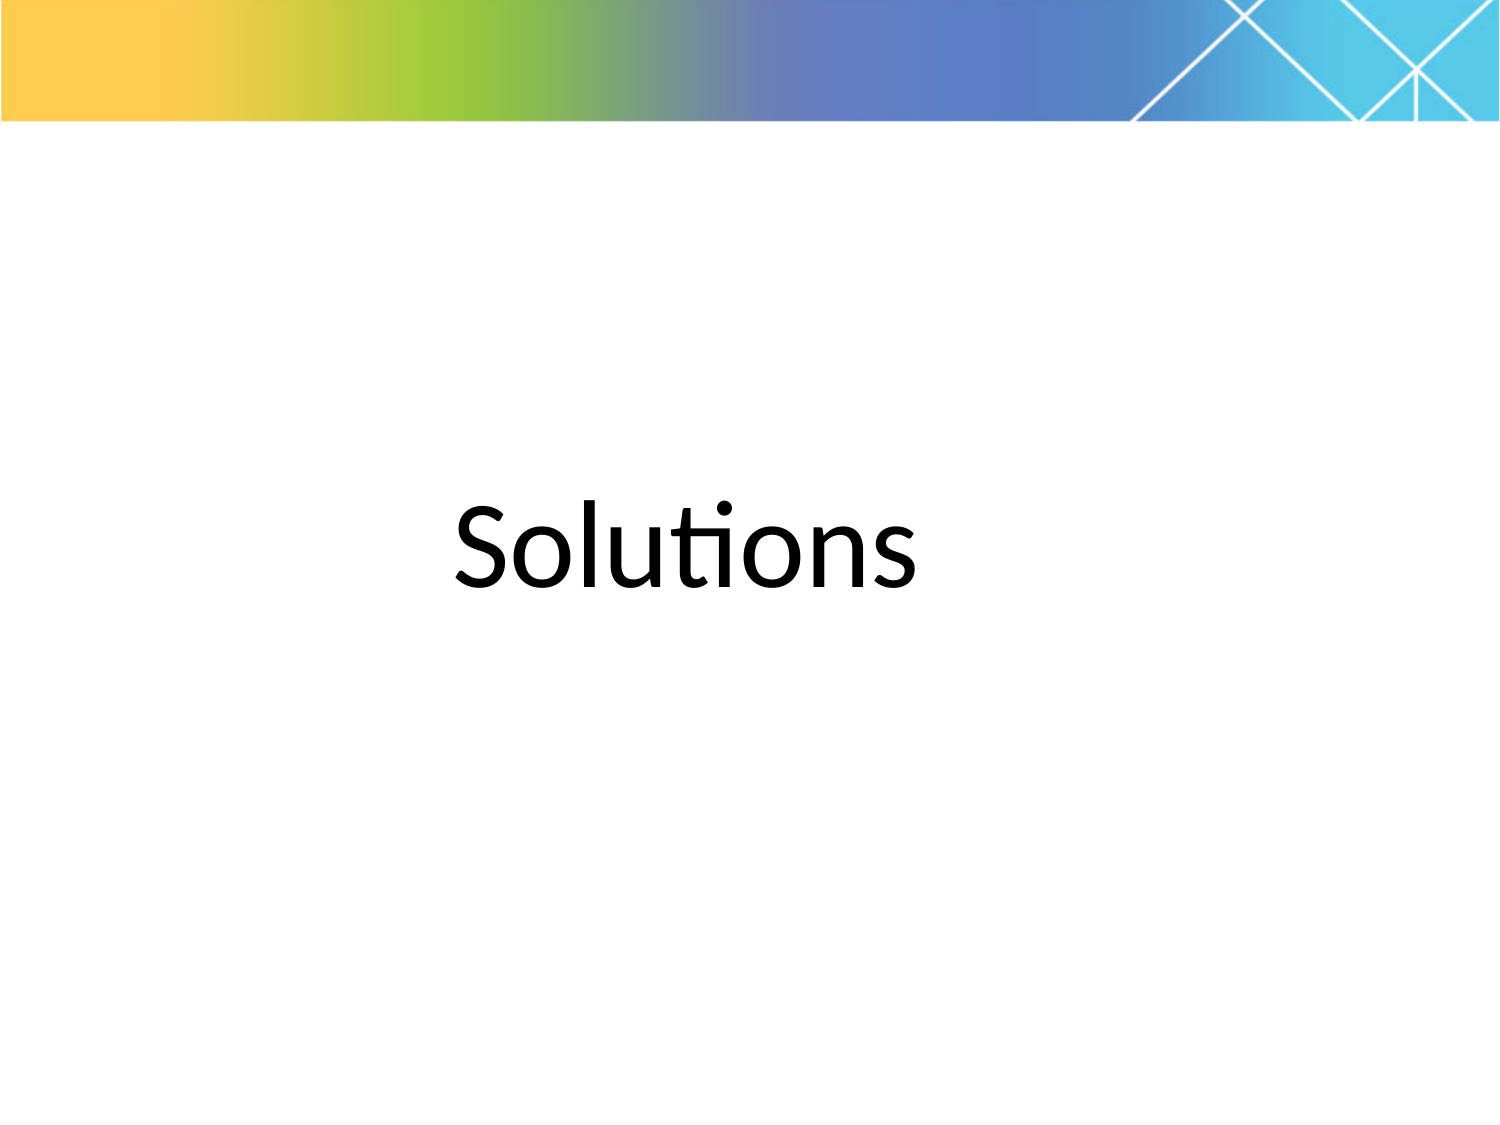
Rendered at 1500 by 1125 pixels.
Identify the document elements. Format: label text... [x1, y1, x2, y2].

picture [0, 0, 1500, 123]
list Solutions [70, 152, 1421, 915]
